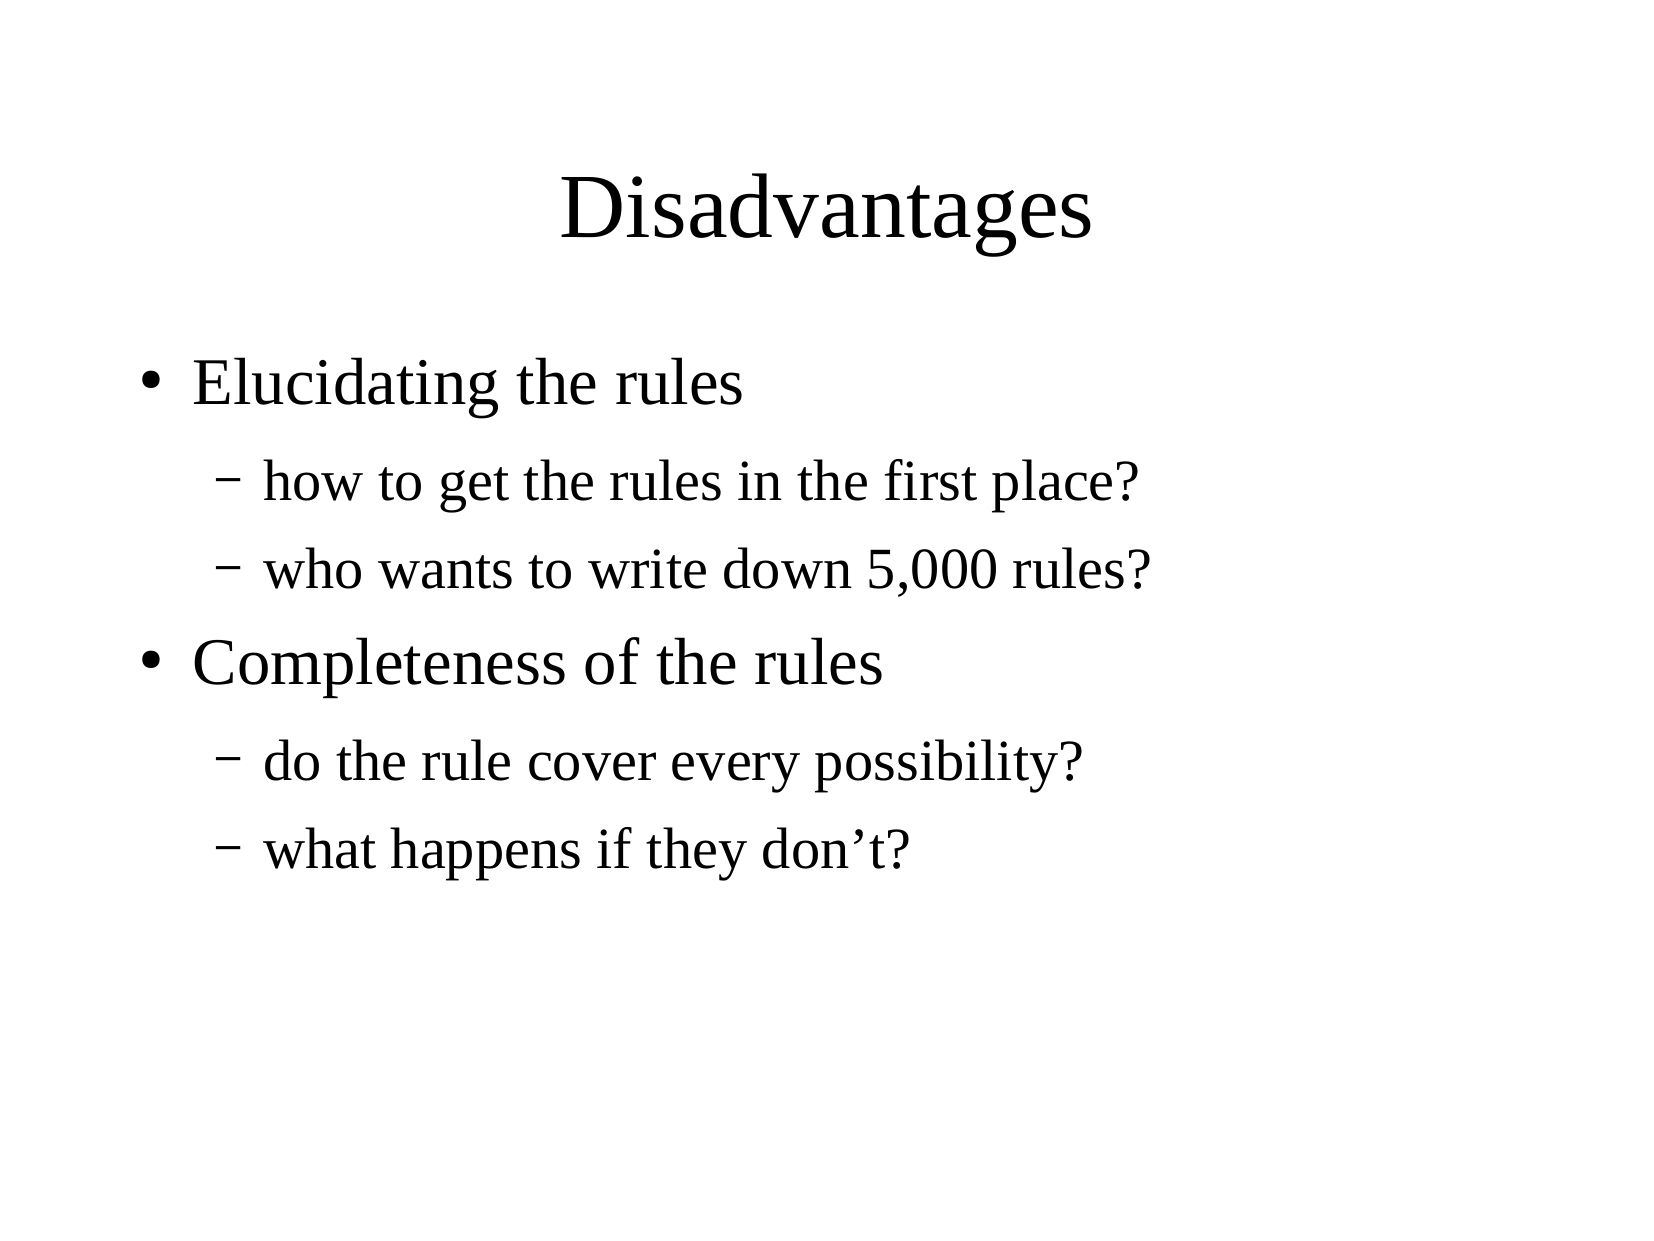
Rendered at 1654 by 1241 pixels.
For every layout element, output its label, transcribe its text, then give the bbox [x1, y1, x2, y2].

list Elucidating the rules how to get the rules in the first place? who wants to write down 5,000 rules? Completeness of the rules do the rule cover every possibility? what happens if they don’t? [121, 344, 1534, 1127]
title Disadvantages [121, 102, 1534, 311]
